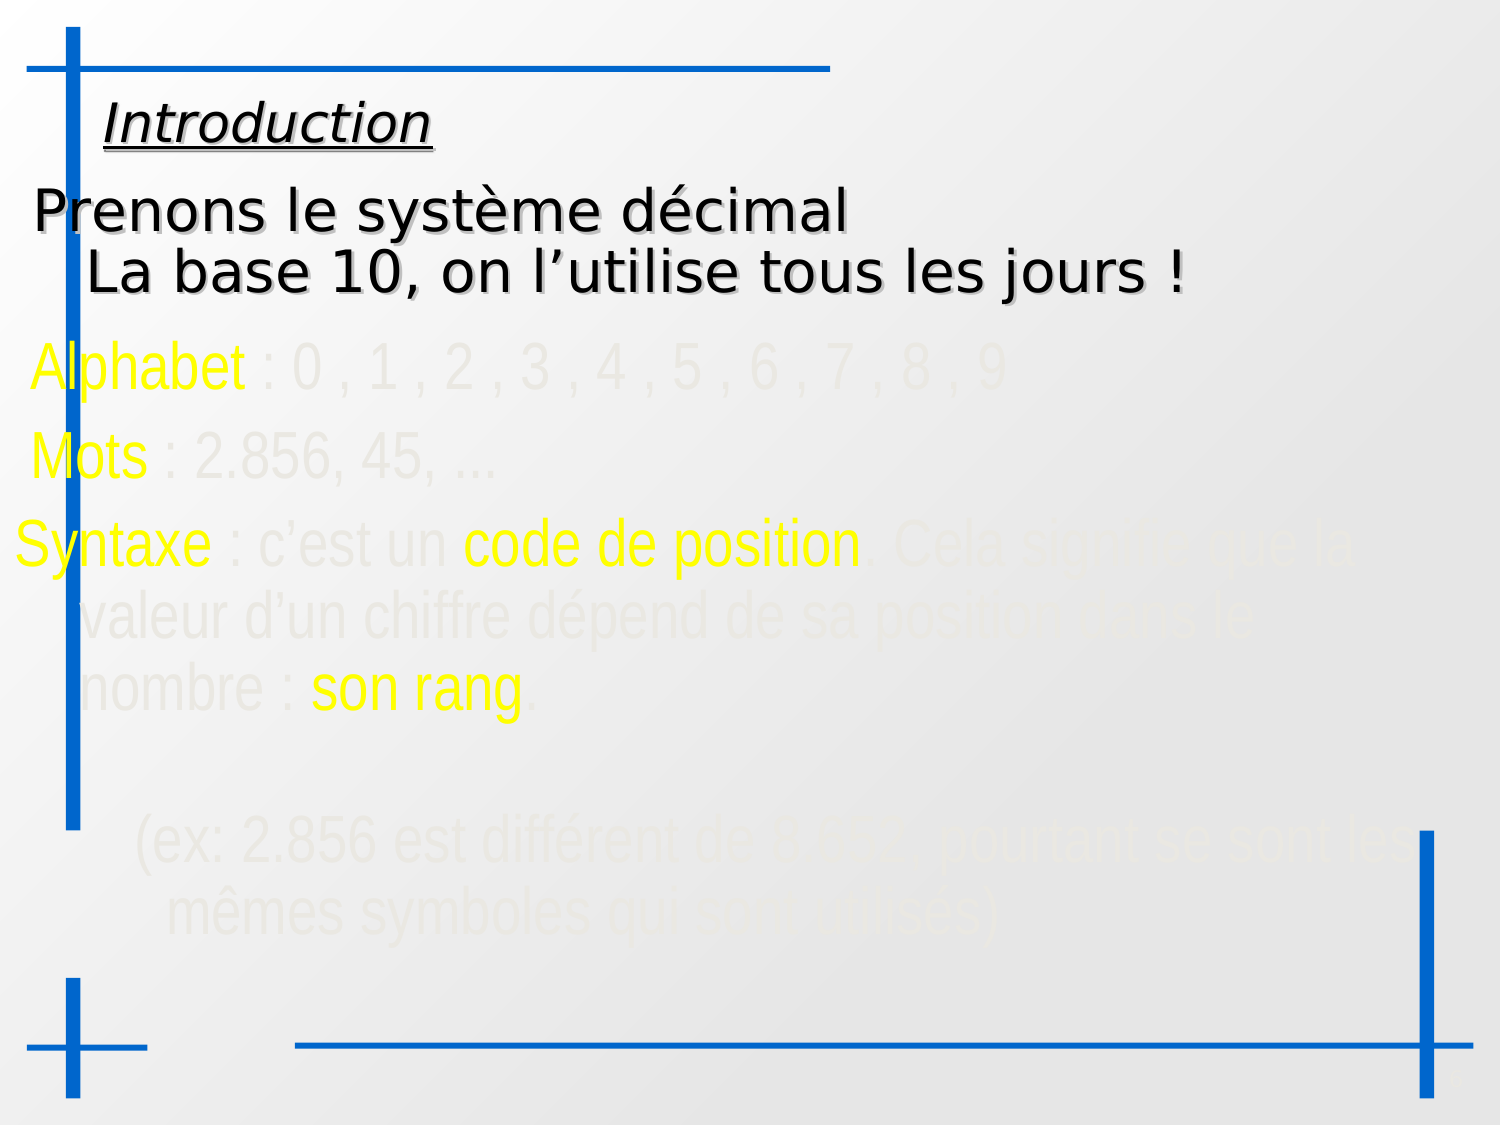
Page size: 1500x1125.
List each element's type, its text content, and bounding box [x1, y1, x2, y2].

text_box (ex: 2.856 est différent de 8.652, pourtant se sont les mêmes symboles qui sont utilisés) [29, 797, 1447, 1028]
text_box Syntaxe : c’est un code de position. Cela signifie que la valeur d’un chiffre dépend de sa position dans le nombre : son rang. [0, 501, 1418, 805]
text_box Mots : 2.856, 45, ... [0, 413, 1477, 501]
list Prenons le système décimal La base 10, on l’utilise tous les jours ! [0, 174, 1500, 325]
text_box Alphabet : 0 , 1 , 2 , 3 , 4 , 5 , 6 , 7 , 8 , 9 [0, 324, 1477, 412]
title Introduction [88, 49, 1500, 163]
